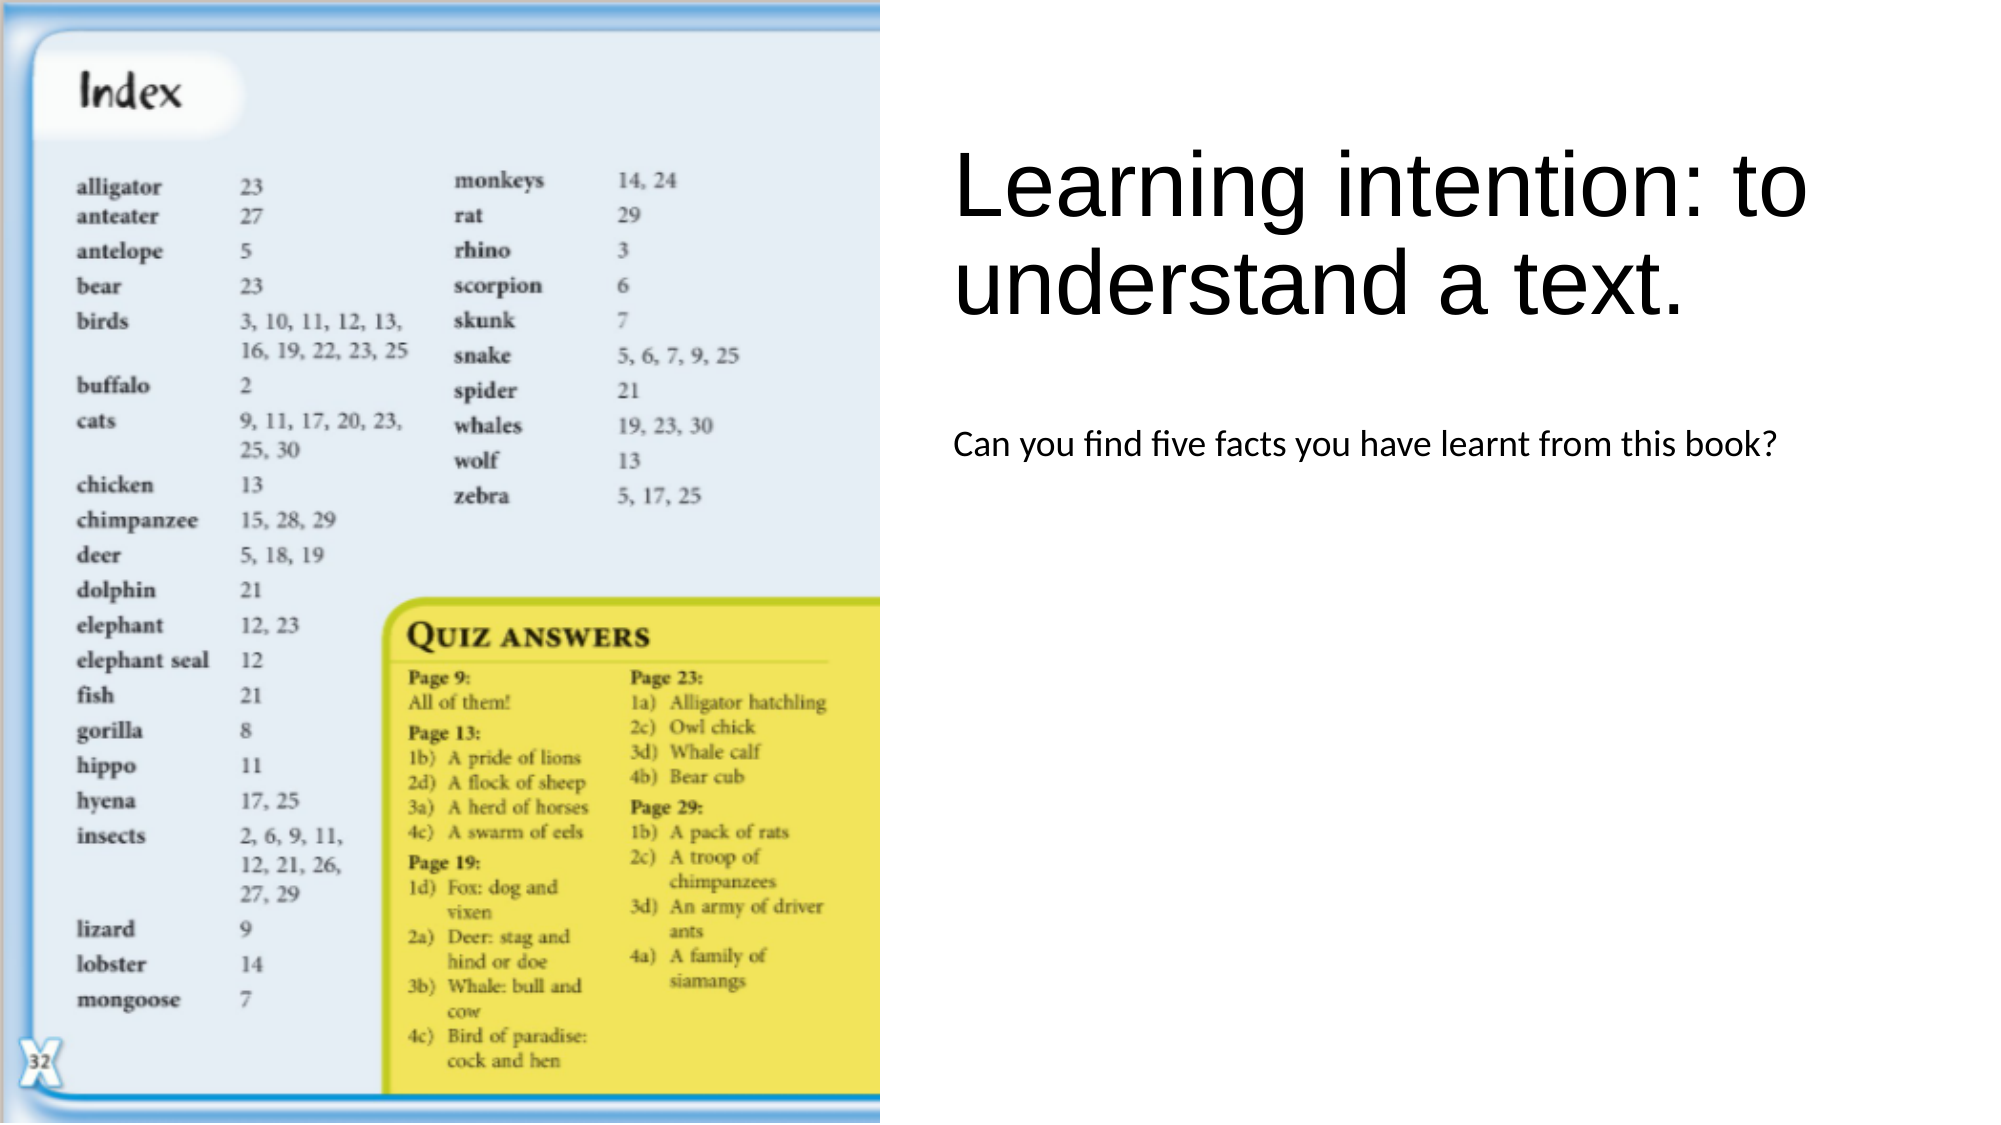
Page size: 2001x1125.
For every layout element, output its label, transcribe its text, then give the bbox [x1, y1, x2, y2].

title Learning intention: to understand a text. [938, 59, 1863, 411]
picture [0, 0, 880, 1123]
text_box Can you find five facts you have learnt from this book? [938, 411, 1887, 473]
